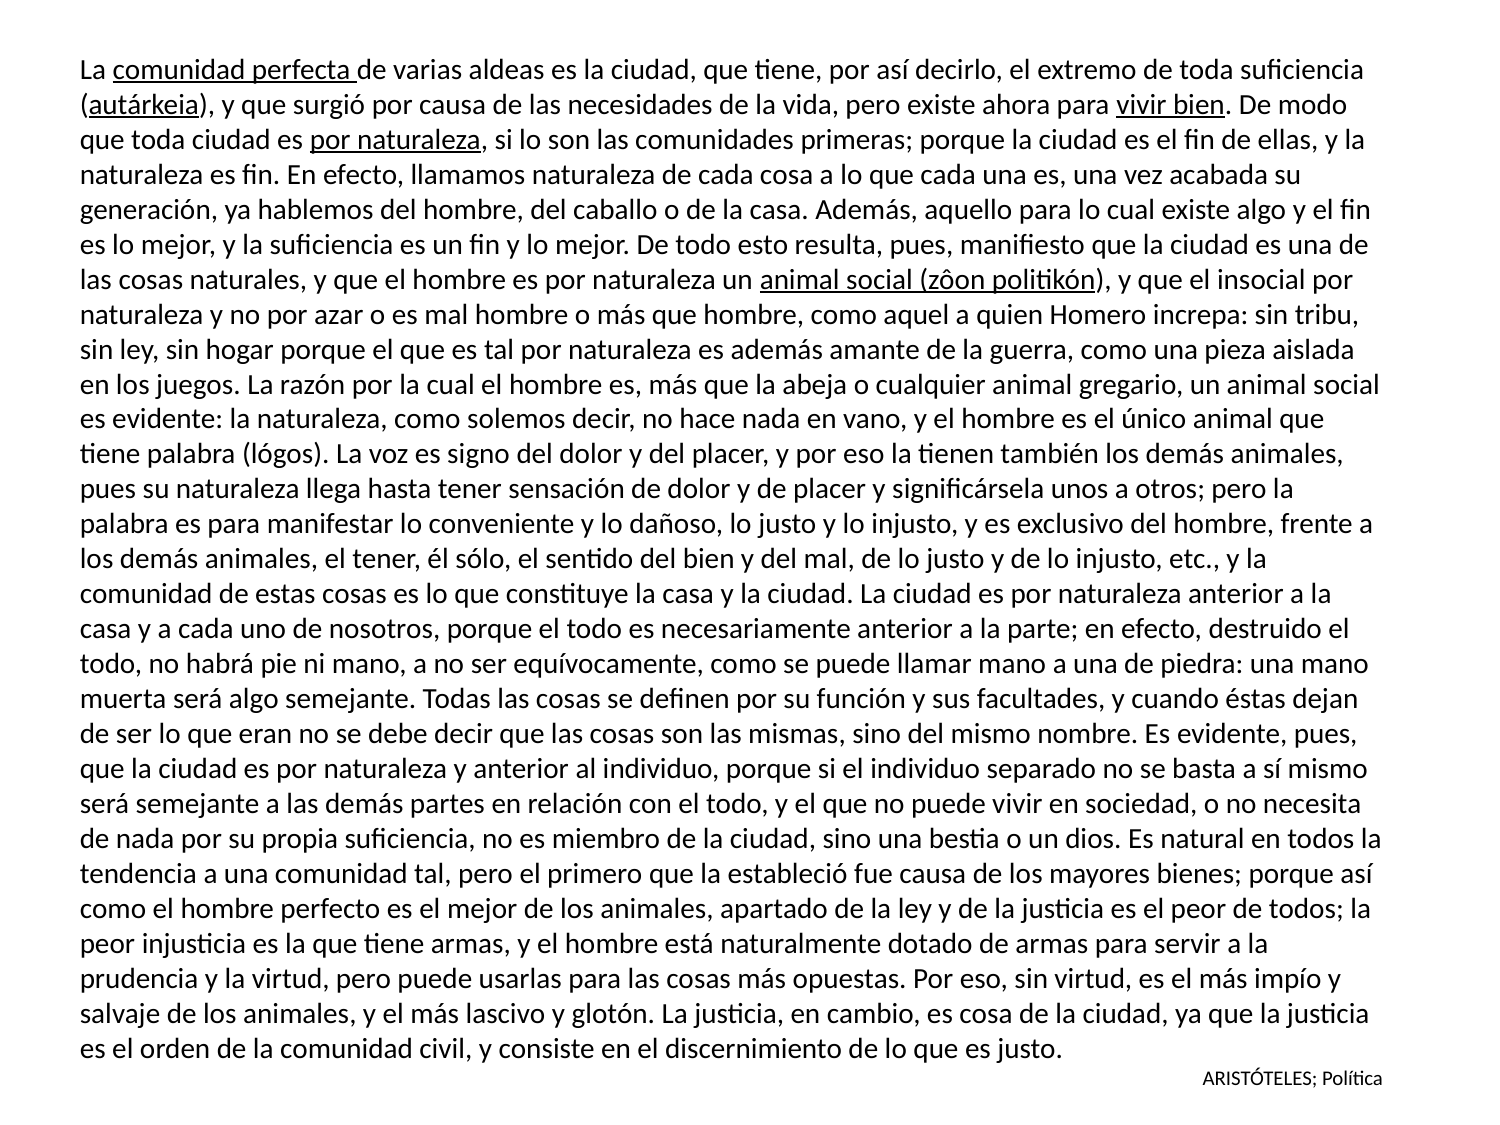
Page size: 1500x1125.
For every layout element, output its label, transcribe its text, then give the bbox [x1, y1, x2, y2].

text_box La comunidad perfecta de varias aldeas es la ciudad, que tiene, por así decirlo, el extremo de toda suficiencia (autárkeia), y que surgió por causa de las necesidades de la vida, pero existe ahora para vivir bien. De modo que toda ciudad es por naturaleza, si lo son las comunidades primeras; porque la ciudad es el fin de ellas, y la naturaleza es fin. En efecto, llamamos naturaleza de cada cosa a lo que cada una es, una vez acabada su generación, ya hablemos del hombre, del caballo o de la casa. Además, aquello para lo cual existe algo y el fin es lo mejor, y la suficiencia es un fin y lo mejor. De todo esto resulta, pues, manifiesto que la ciudad es una de las cosas naturales, y que el hombre es por naturaleza un animal social (zôon politikón), y que el insocial por naturaleza y no por azar o es mal hombre o más que hombre, como aquel a quien Homero increpa: sin tribu, sin ley, sin hogar porque el que es tal por naturaleza es además amante de la guerra, como una pieza aislada en los juegos. La razón por la cual el hombre es, más que la abeja o cualquier animal gregario, un animal social es evidente: la naturaleza, como solemos decir, no hace nada en vano, y el hombre es el único animal que tiene palabra (lógos). La voz es signo del dolor y del placer, y por eso la tienen también los demás animales, pues su naturaleza llega hasta tener sensación de dolor y de placer y significársela unos a otros; pero la palabra es para manifestar lo conveniente y lo dañoso, lo justo y lo injusto, y es exclusivo del hombre, frente a los demás animales, el tener, él sólo, el sentido del bien y del mal, de lo justo y de lo injusto, etc., y la comunidad de estas cosas es lo que constituye la casa y la ciudad. La ciudad es por naturaleza anterior a la casa y a cada uno de nosotros, porque el todo es necesariamente anterior a la parte; en efecto, destruido el todo, no habrá pie ni mano, a no ser equívocamente, como se puede llamar mano a una de piedra: una mano muerta será algo semejante. Todas las cosas se definen por su función y sus facultades, y cuando éstas dejan de ser lo que eran no se debe decir que las cosas son las mismas, sino del mismo nombre. Es evidente, pues, que la ciudad es por naturaleza y anterior al individuo, porque si el individuo separado no se basta a sí mismo será semejante a las demás partes en relación con el todo, y el que no puede vivir en sociedad, o no necesita de nada por su propia suficiencia, no es miembro de la ciudad, sino una bestia o un dios. Es natural en todos la tendencia a una comunidad tal, pero el primero que la estableció fue causa de los mayores bienes; porque así como el hombre perfecto es el mejor de los animales, apartado de la ley y de la justicia es el peor de todos; la peor injusticia es la que tiene armas, y el hombre está naturalmente dotado de armas para servir a la prudencia y la virtud, pero puede usarlas para las cosas más opuestas. Por eso, sin virtud, es el más impío y salvaje de los animales, y el más lascivo y glotón. La justicia, en cambio, es cosa de la ciudad, ya que la justicia es el orden de la comunidad civil, y consiste en el discernimiento de lo que es justo. ARISTÓTELES; Política [65, 43, 1400, 1097]
